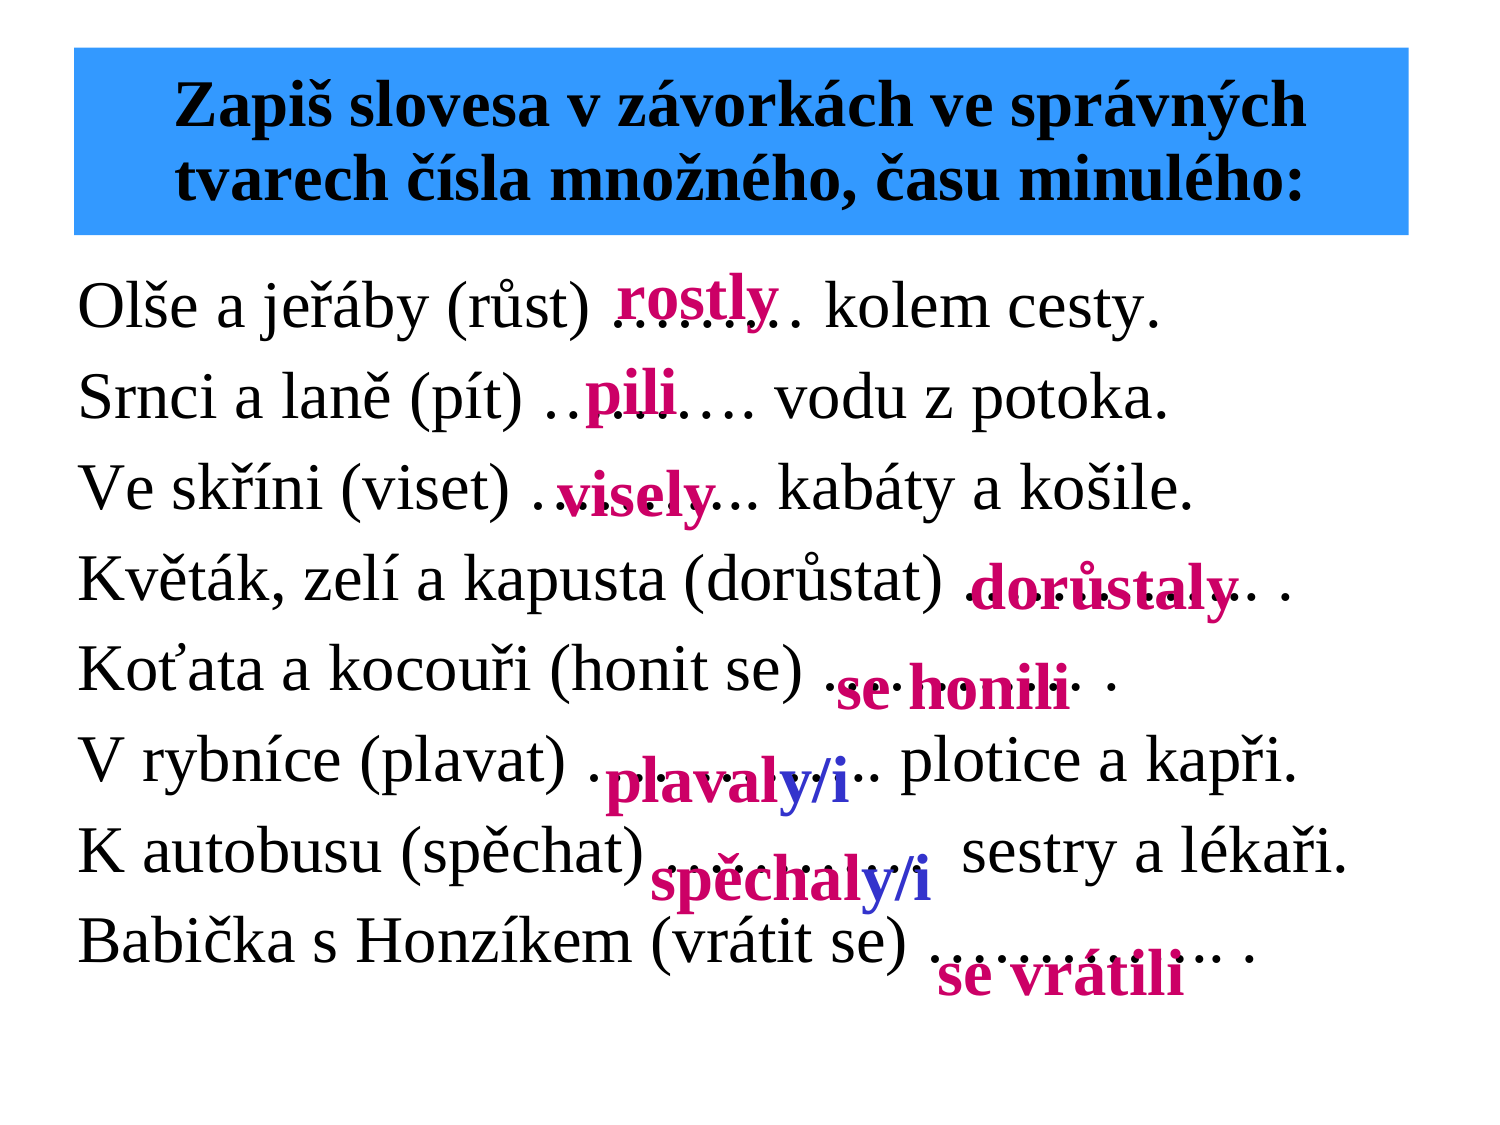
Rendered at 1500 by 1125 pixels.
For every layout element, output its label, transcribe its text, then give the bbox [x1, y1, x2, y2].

list Olše a jeřáby (růst) ……… kolem cesty. Srnci a laně (pít) ………. vodu z potoka. Ve skříni (viset) ……….. kabáty a košile. Květák, zelí a kapusta (dorůstat) ………….. . Koťata a kocouři (honit se) ………… . V rybníce (plavat) ………….. plotice a kapři. K autobusu (spěchat) ………… sestry a lékaři. Babička s Honzíkem (vrátit se) ………….. . [62, 260, 1500, 1125]
text_box rostly [602, 252, 941, 343]
text_box pili [571, 347, 798, 438]
text_box se honili [821, 642, 1193, 732]
text_box visely [542, 449, 900, 540]
text_box se vrátili [923, 927, 1285, 1018]
text_box plavaly/i [590, 735, 953, 825]
text_box spěchaly/i [635, 833, 1000, 923]
text_box dorůstaly [954, 542, 1312, 633]
title Zapiš slovesa v závorkách ve správných tvarech čísla množného, času minulého: [74, 47, 1409, 236]
